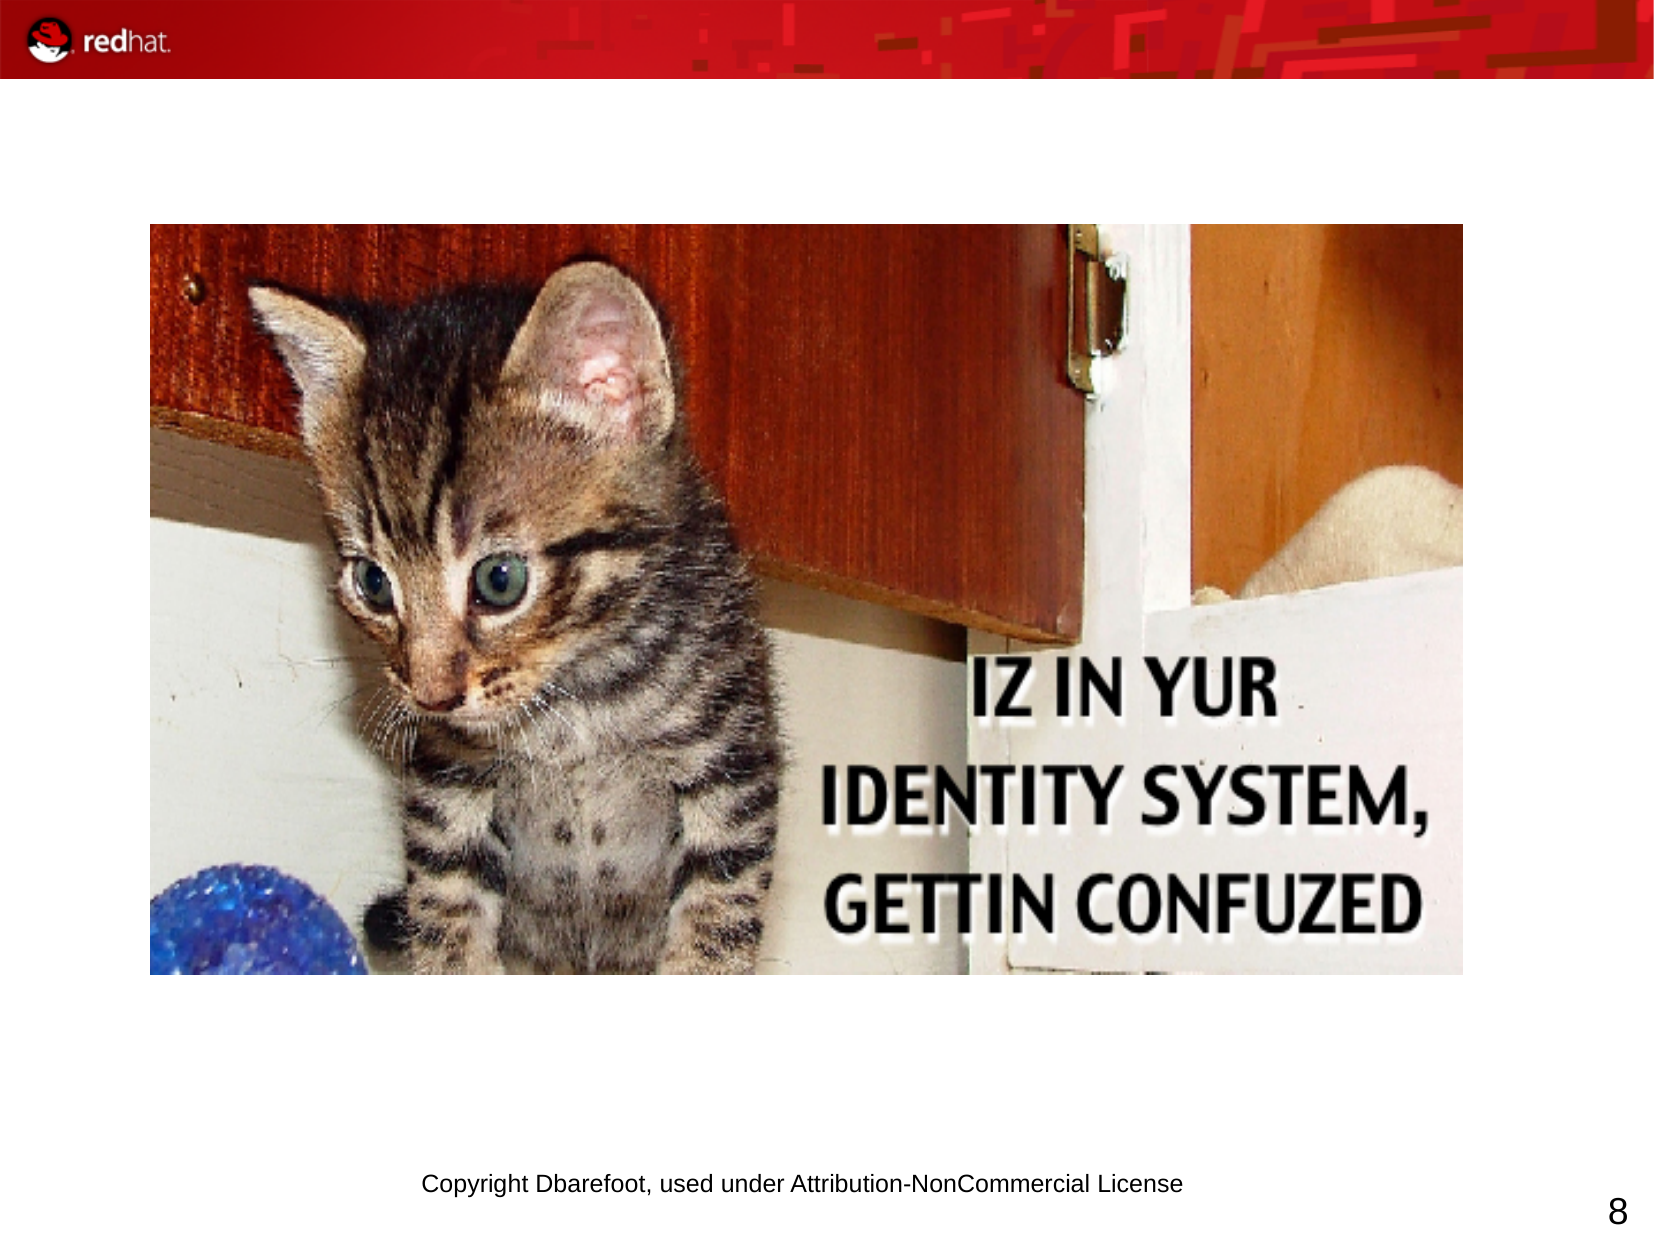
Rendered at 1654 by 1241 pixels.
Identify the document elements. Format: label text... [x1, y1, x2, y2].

picture [150, 224, 1463, 976]
picture [0, 0, 1654, 79]
text_box Copyright Dbarefoot, used under Attribution-NonCommercial License [406, 1162, 1201, 1206]
